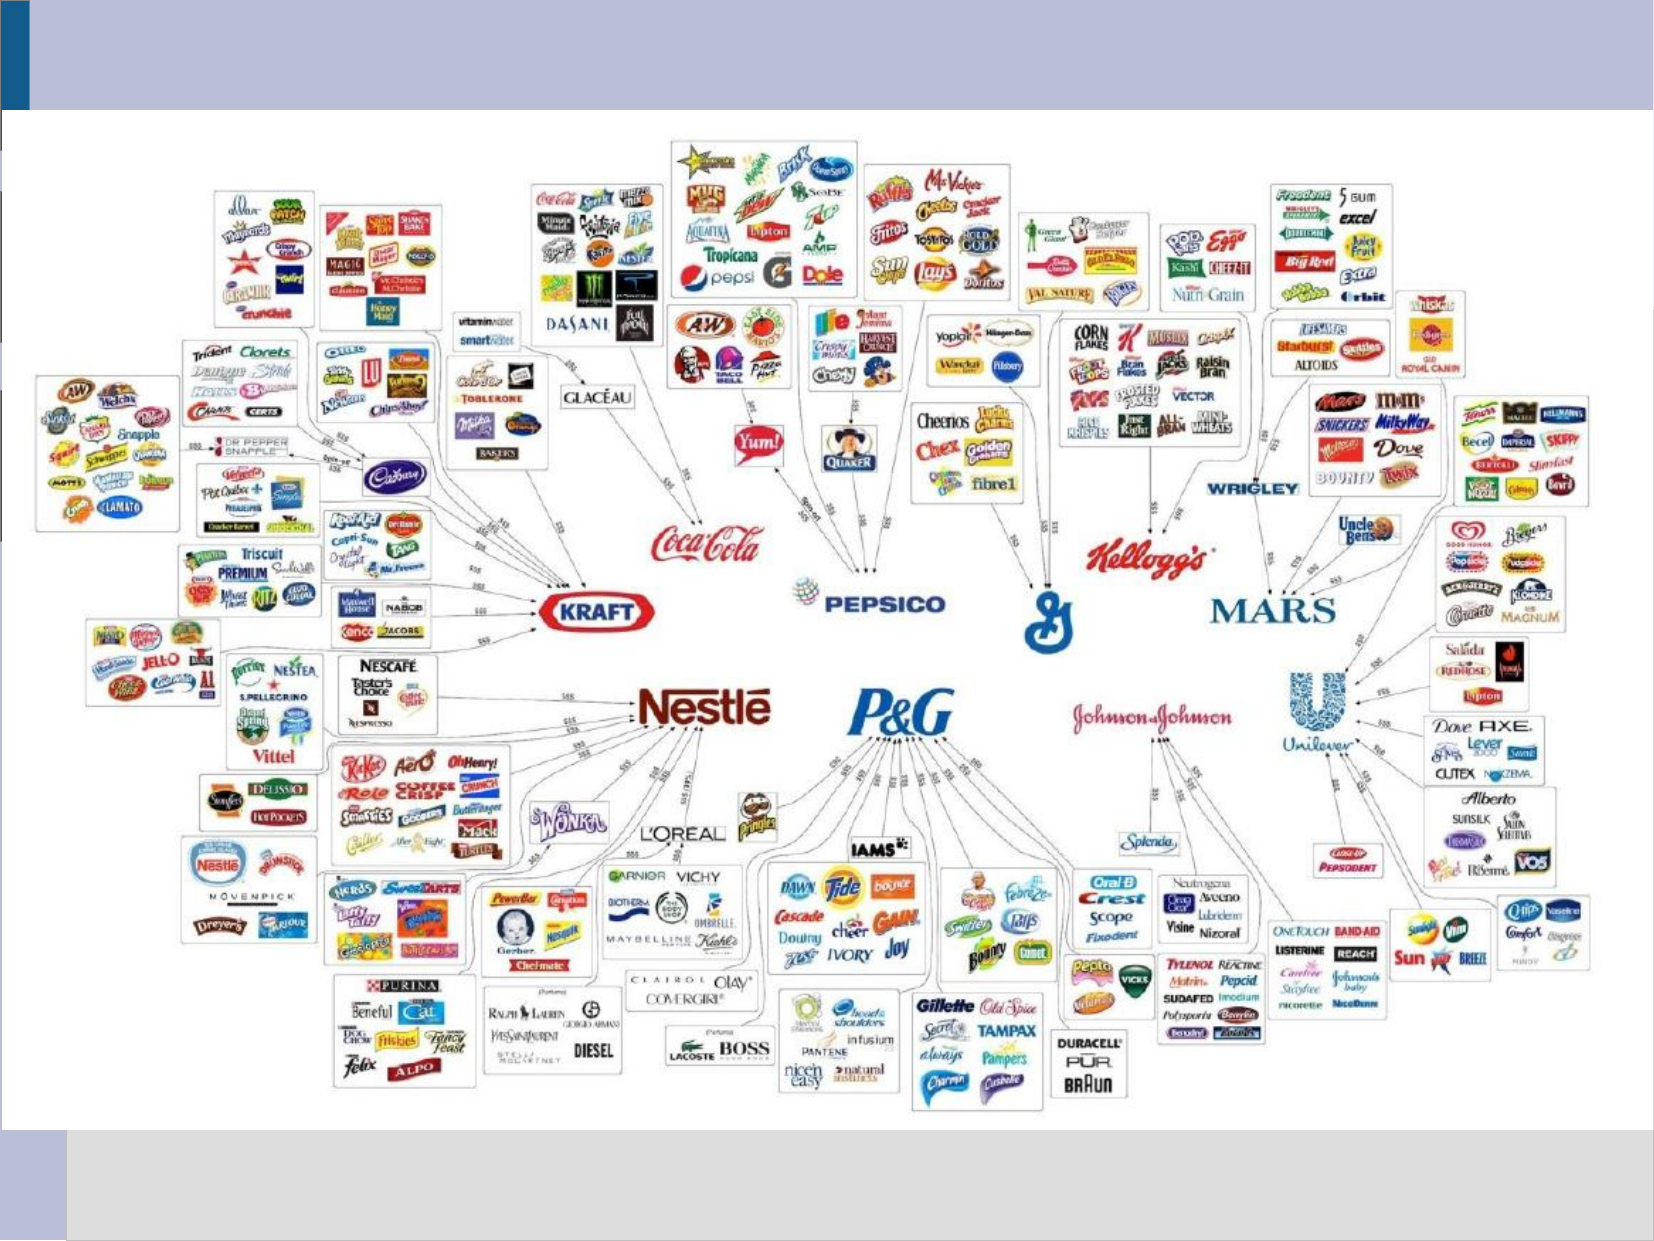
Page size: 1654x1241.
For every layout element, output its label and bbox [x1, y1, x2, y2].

picture [2, 110, 1654, 1130]
